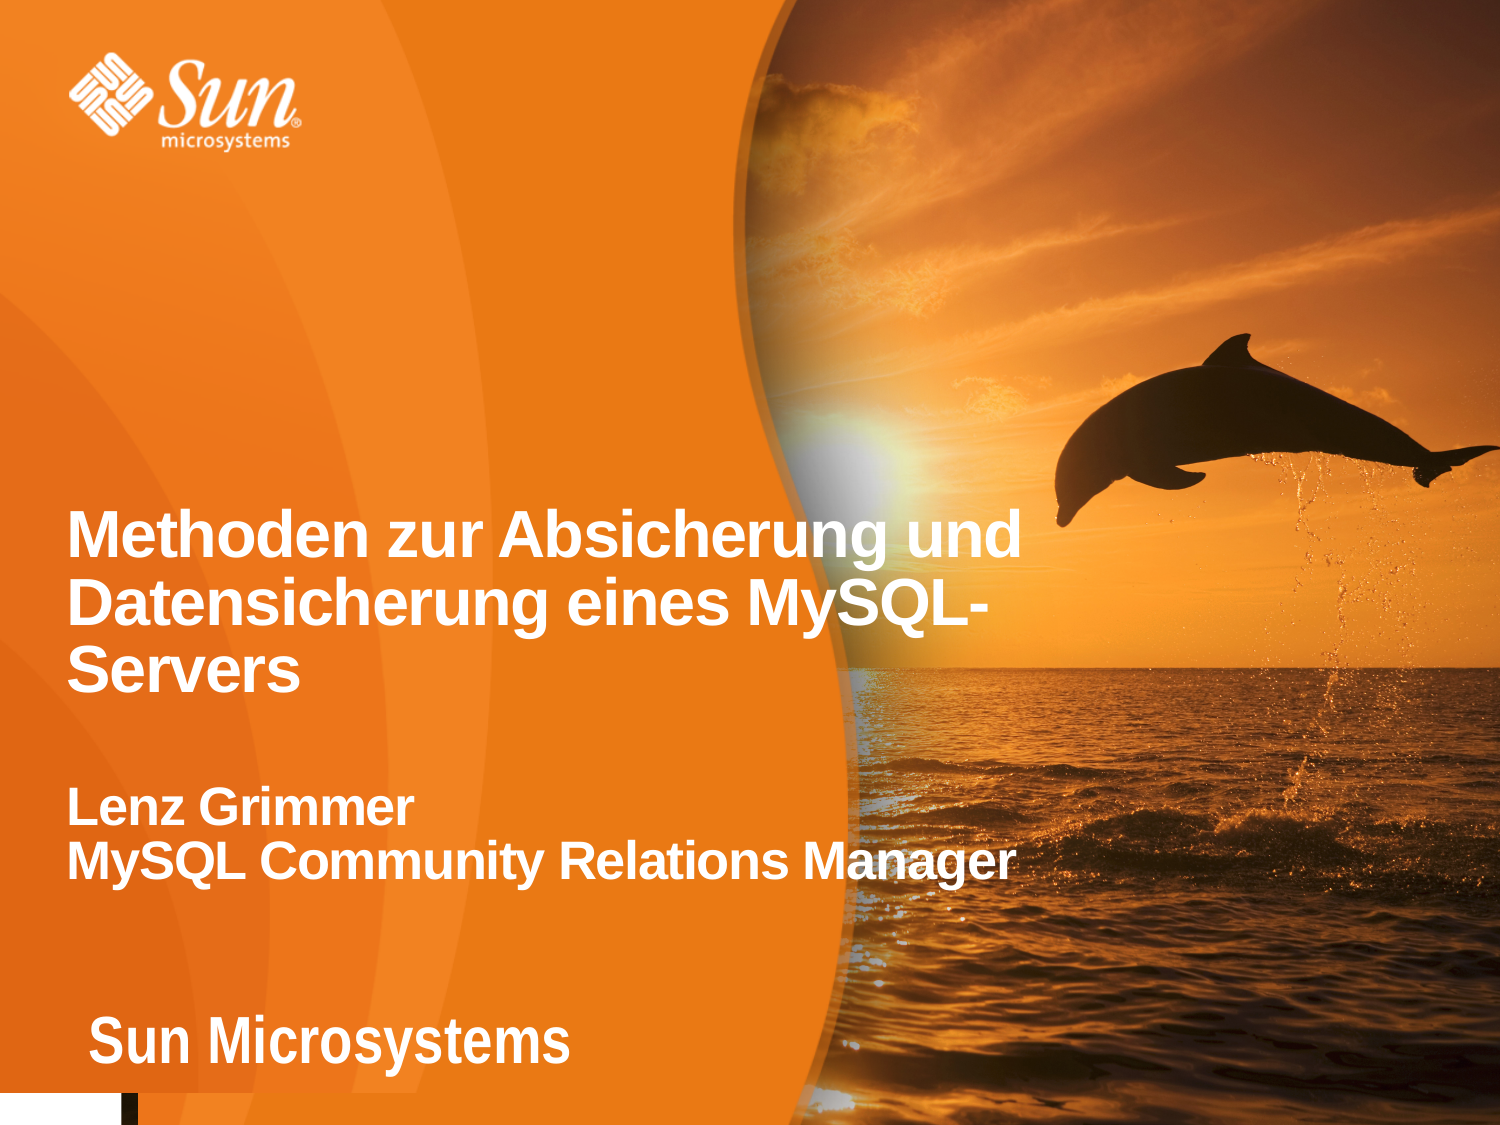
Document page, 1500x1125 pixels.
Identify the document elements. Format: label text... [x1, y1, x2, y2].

picture [0, 0, 1500, 1125]
list Sun Microsystems [69, 895, 967, 1096]
title Methoden zur Absicherung und Datensicherung eines MySQL-Servers Lenz Grimmer MySQL Community Relations Manager [66, 496, 1093, 891]
